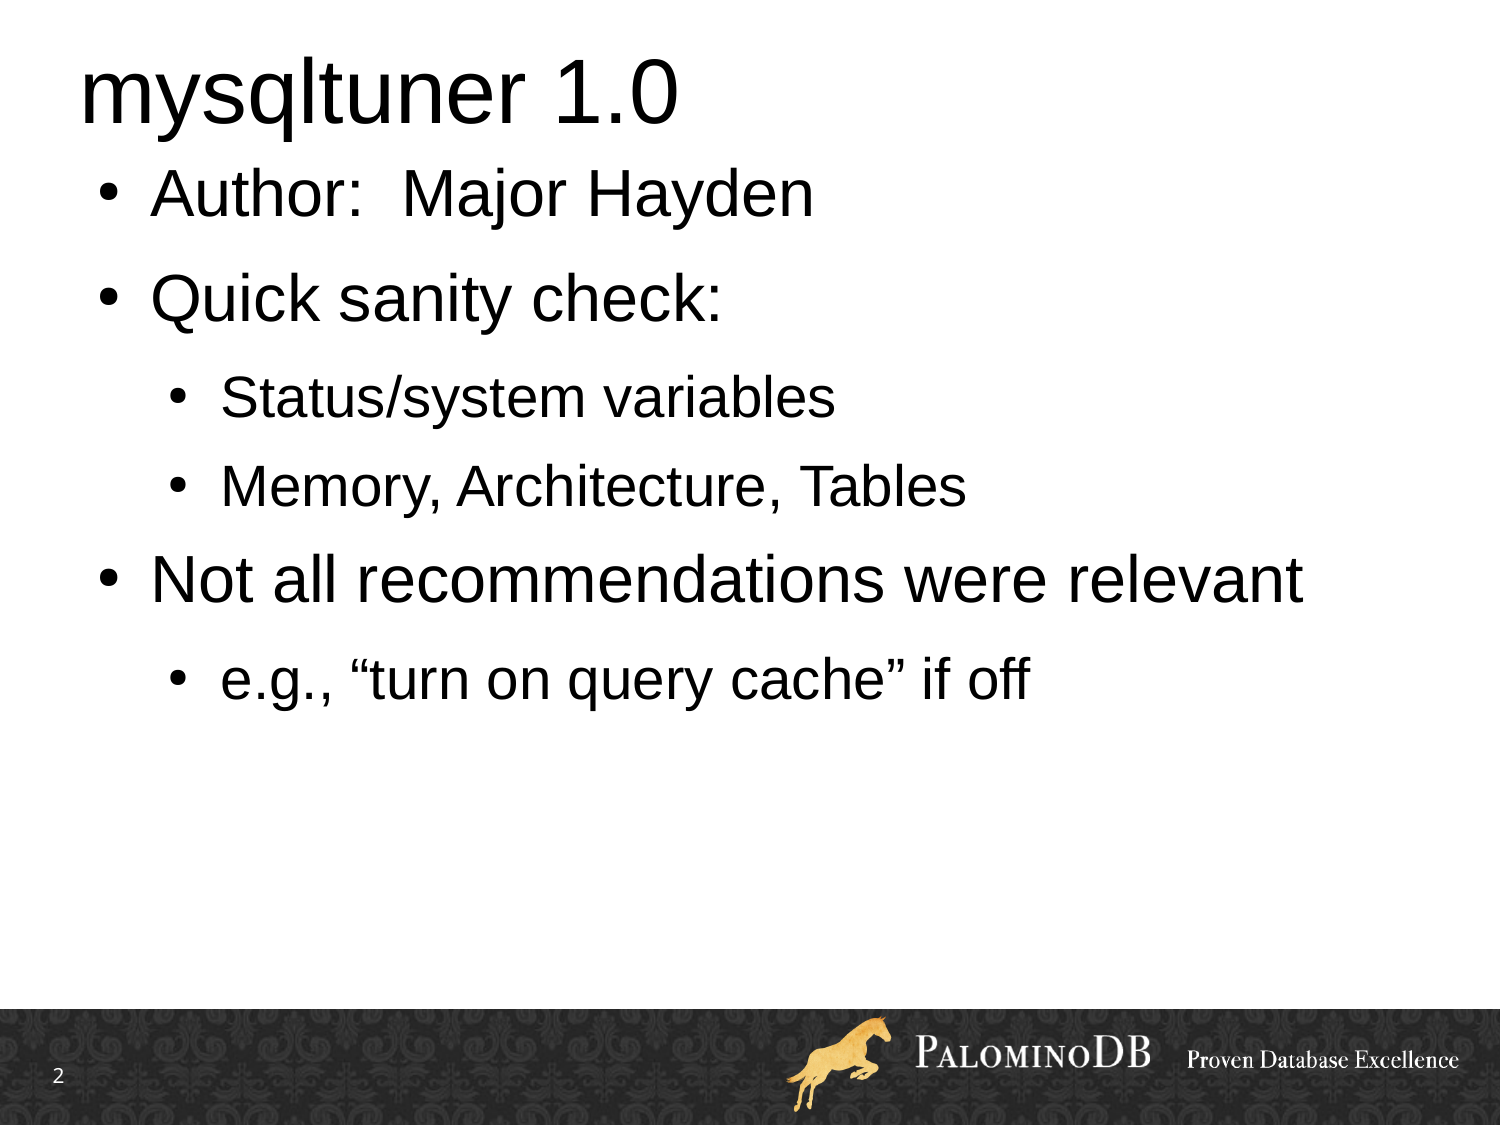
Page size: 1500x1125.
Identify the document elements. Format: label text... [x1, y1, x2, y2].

list Author: Major Hayden Quick sanity check: Status/system variables Memory, Architecture, Tables Not all recommendations were relevant e.g., “turn on query cache” if off [72, 149, 1407, 980]
text_box <number> [37, 1054, 76, 1090]
picture [0, 1006, 1500, 1125]
title mysqltuner 1.0 [72, 29, 1407, 149]
